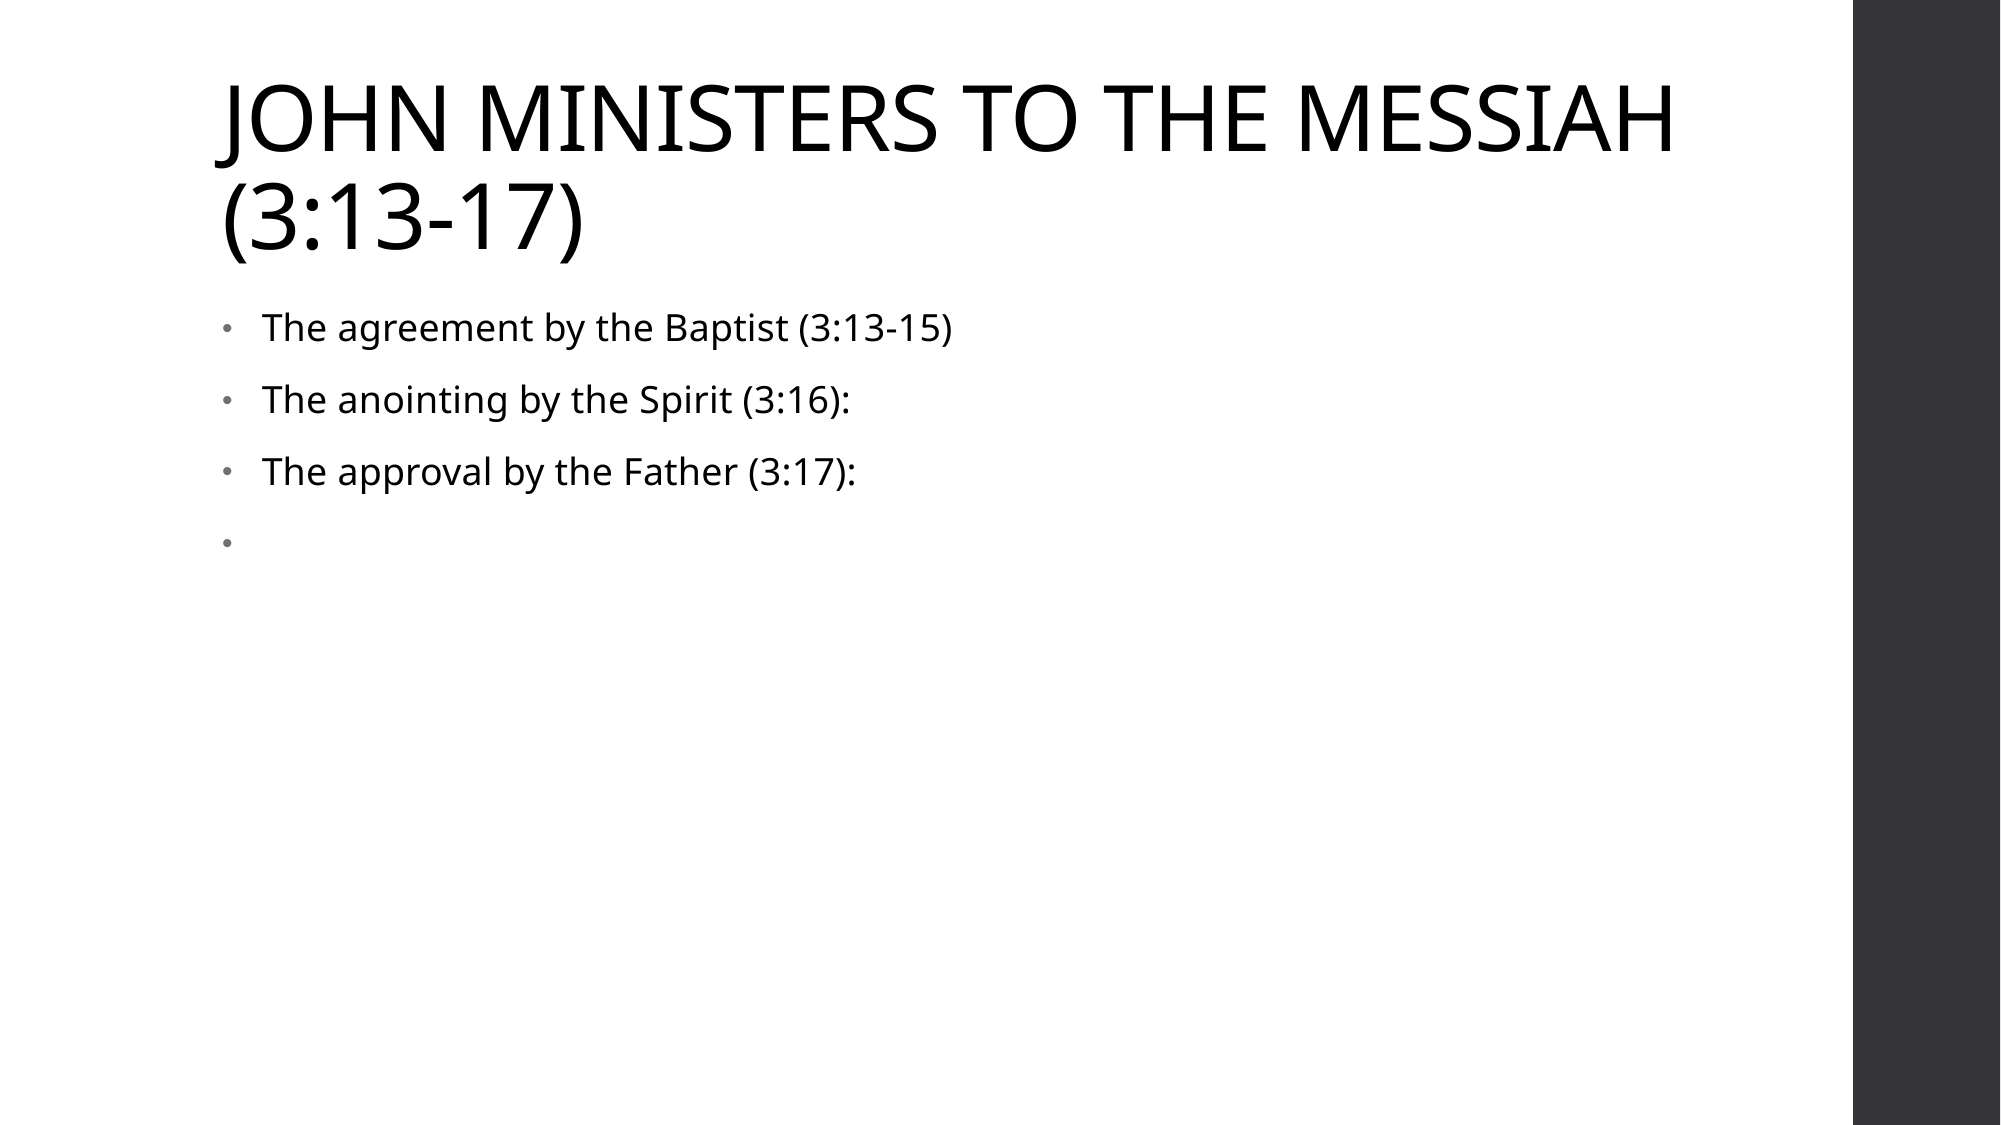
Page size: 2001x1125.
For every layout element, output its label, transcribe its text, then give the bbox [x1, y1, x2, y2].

list The agreement by the Baptist (3:13-15) The anointing by the Spirit (3:16): The approval by the Father (3:17): [206, 299, 1617, 1014]
title JOHN MINISTERS TO THE MESSIAH (3:13-17) [206, 60, 1797, 278]
